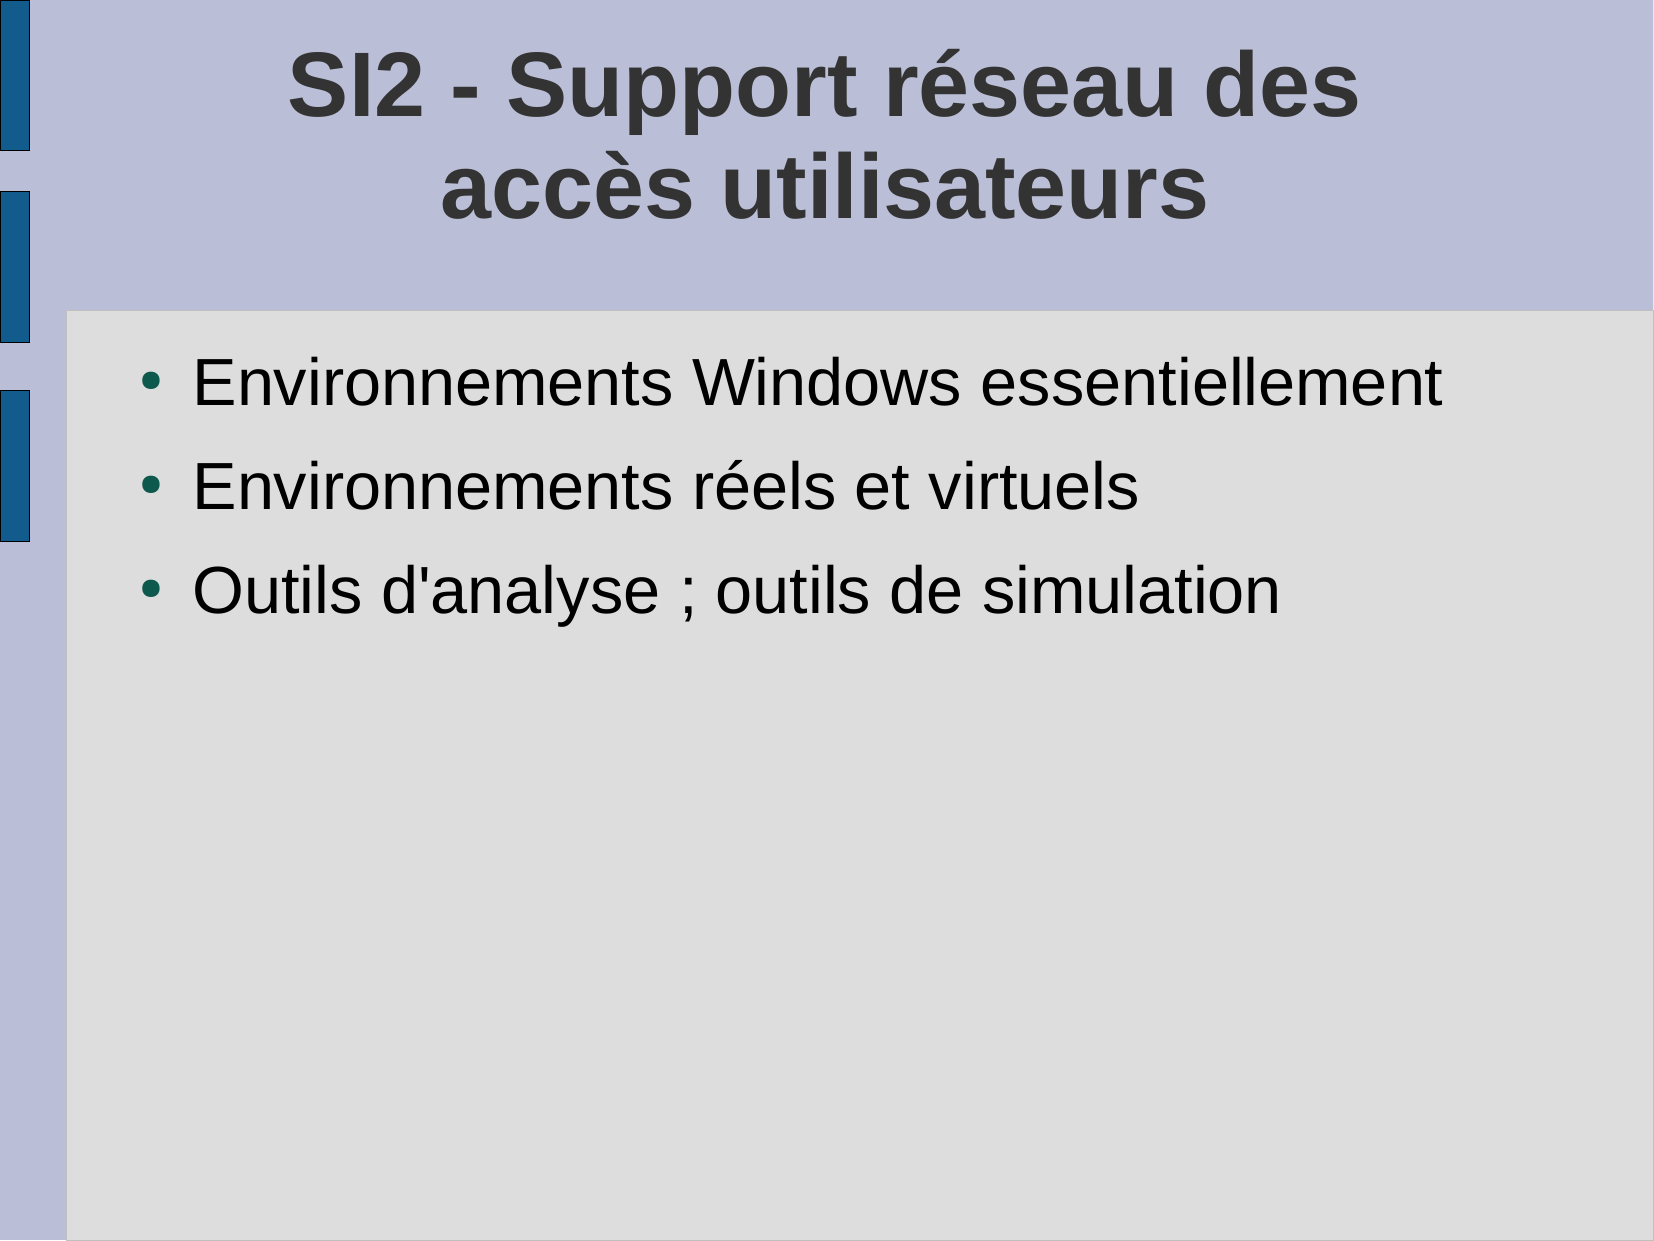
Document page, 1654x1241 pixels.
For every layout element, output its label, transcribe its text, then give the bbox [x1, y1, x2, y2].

list Environnements Windows essentiellement Environnements réels et virtuels Outils d'analyse ; outils de simulation [121, 344, 1534, 1127]
